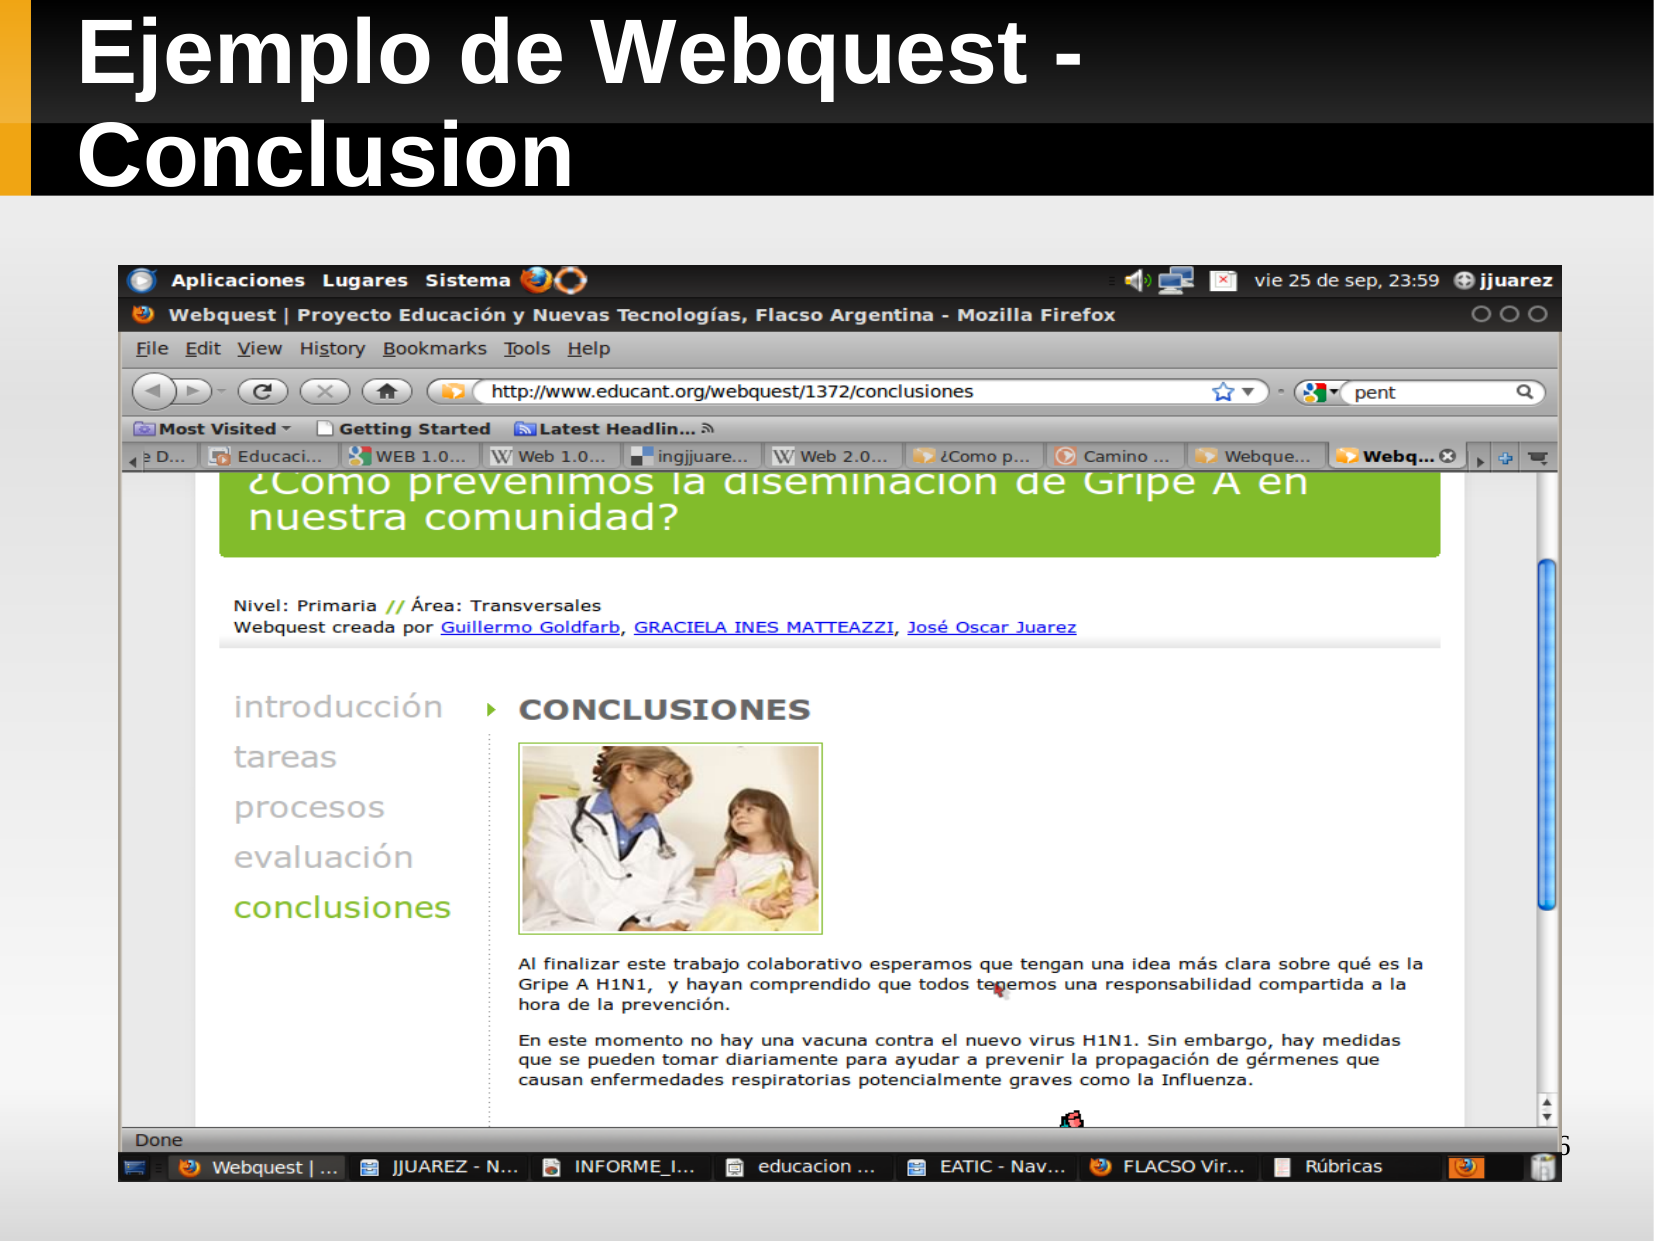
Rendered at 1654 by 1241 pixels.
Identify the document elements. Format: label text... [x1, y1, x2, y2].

picture [0, 0, 1654, 1241]
title Ejemplo de Webquest - Conclusion [76, 0, 1565, 208]
